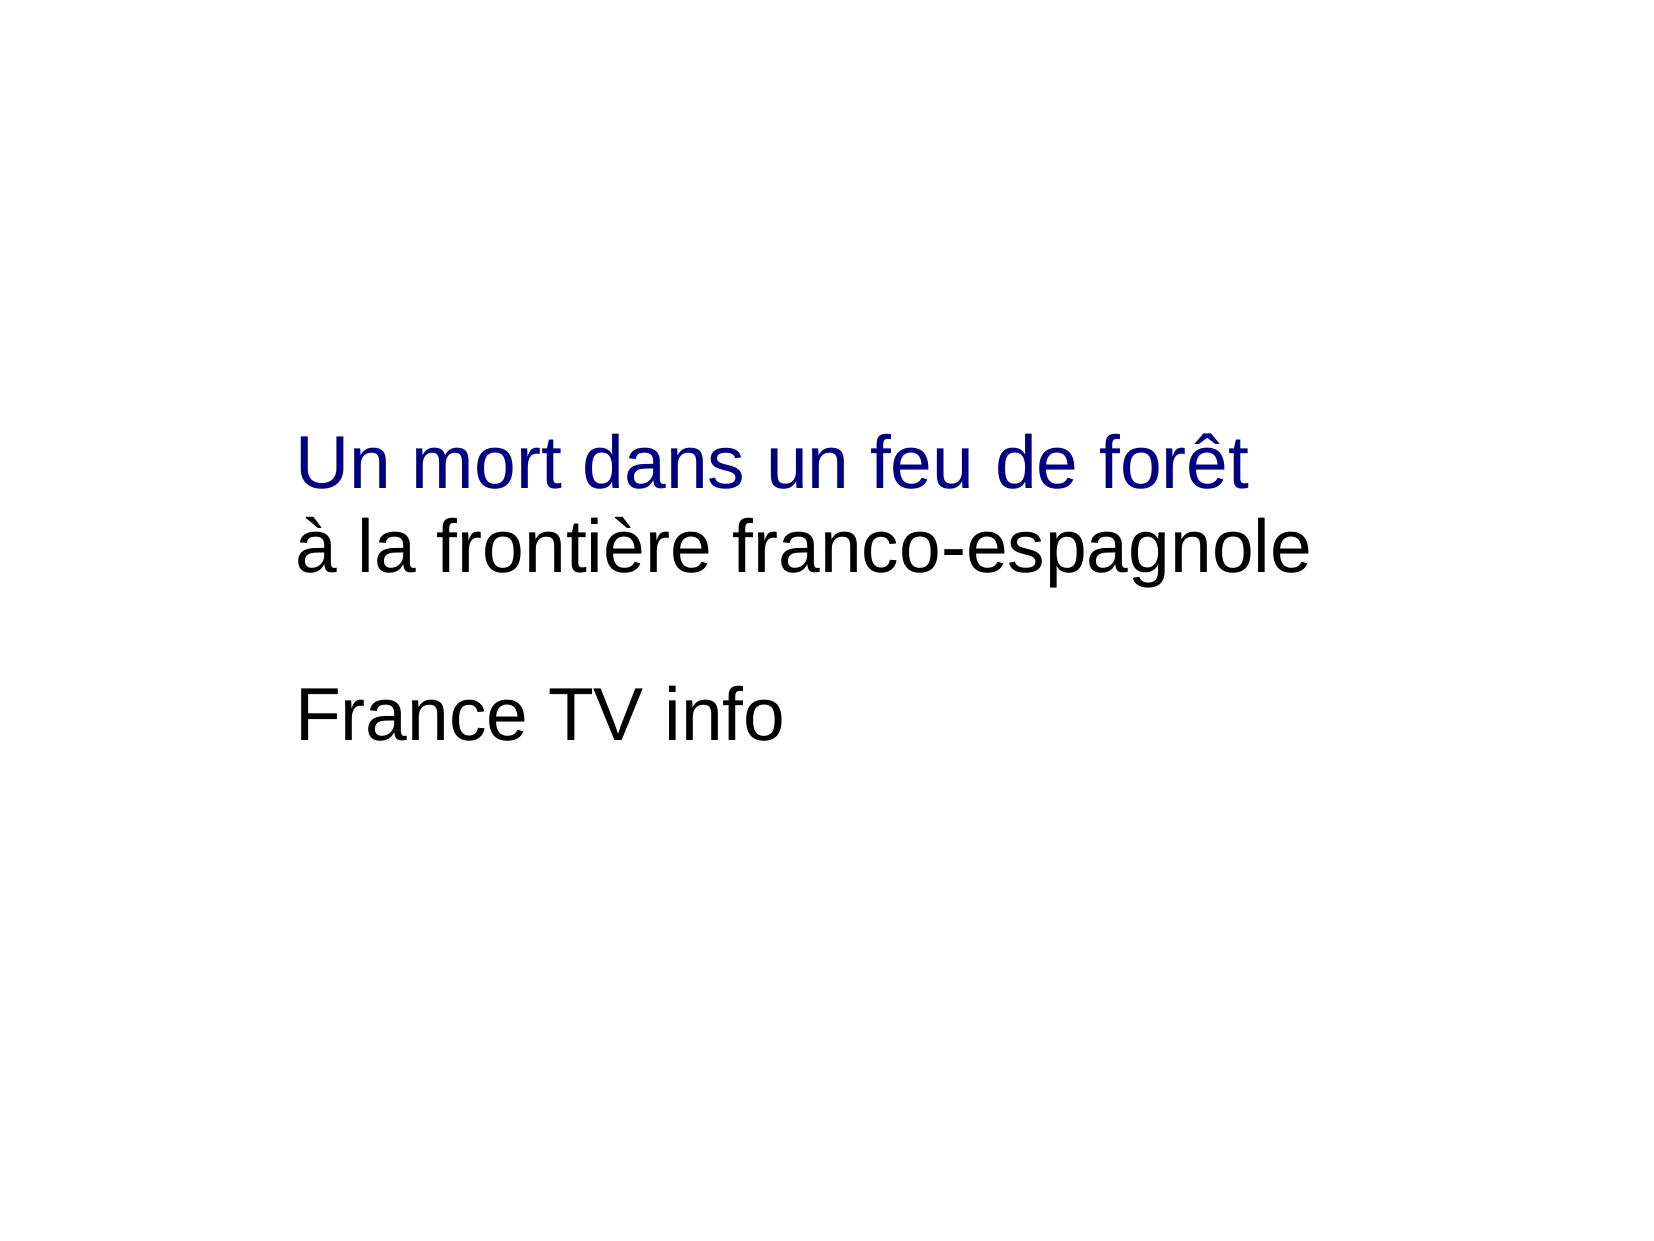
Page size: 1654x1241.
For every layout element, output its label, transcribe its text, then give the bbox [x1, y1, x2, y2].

text_box Un mort dans un feu de forêt à la frontière franco-espagnole France TV info [280, 413, 1447, 886]
